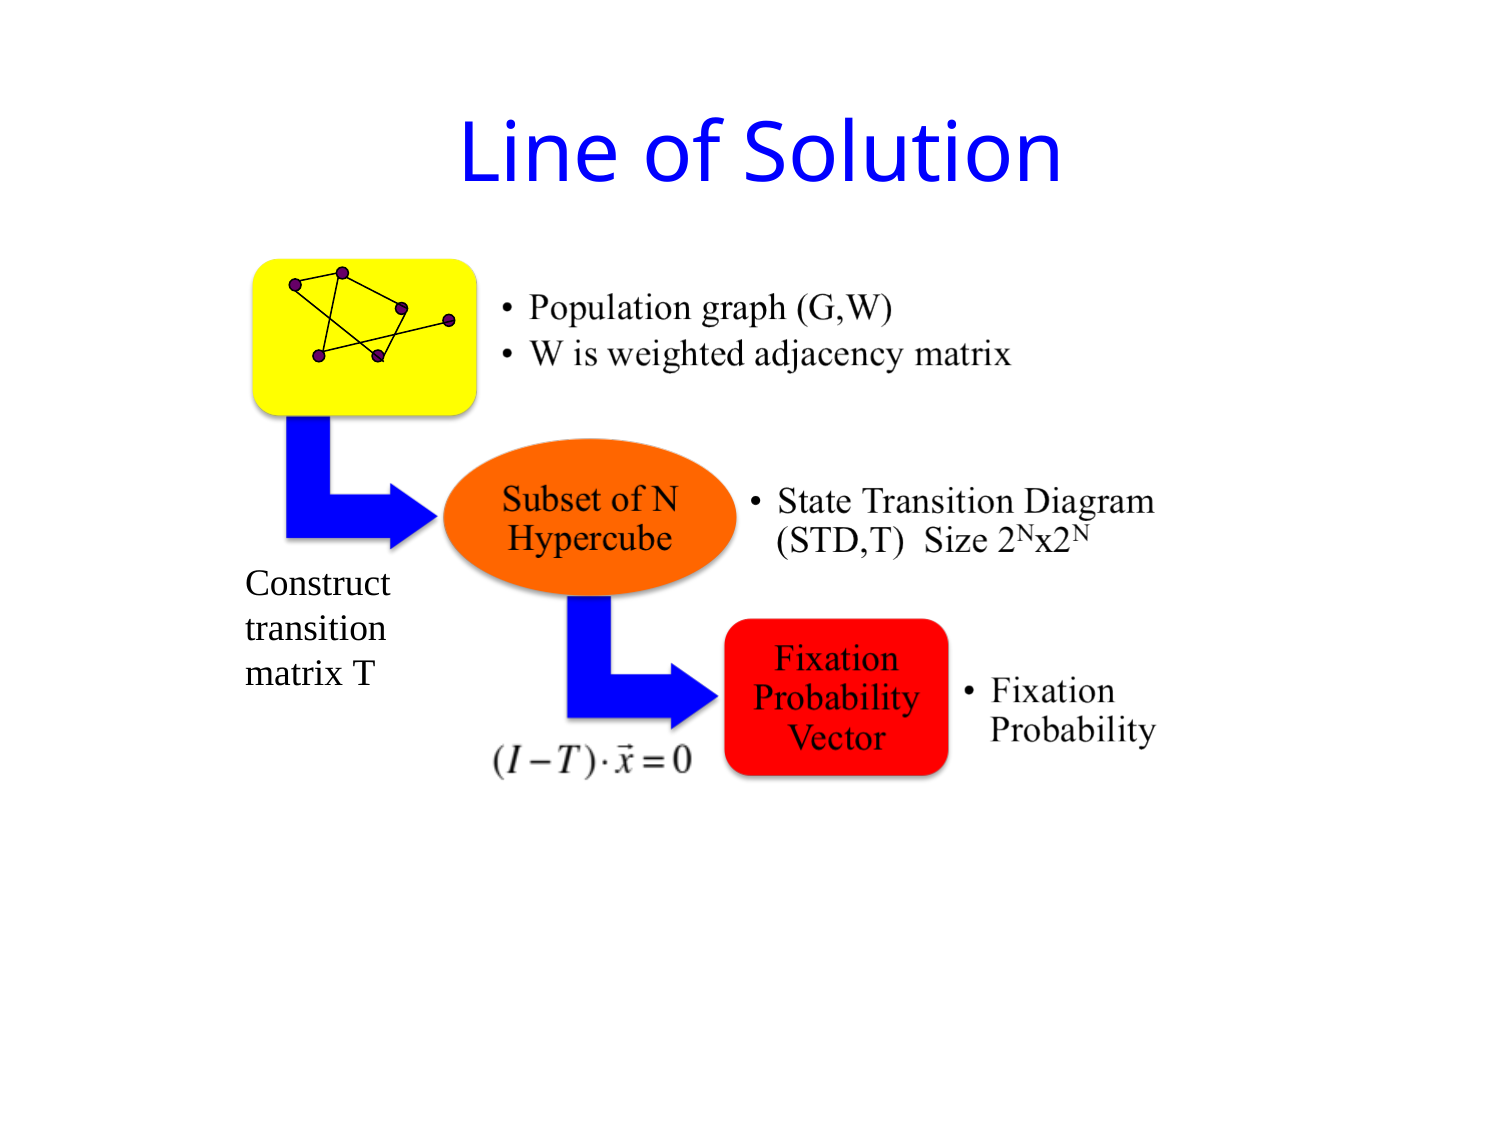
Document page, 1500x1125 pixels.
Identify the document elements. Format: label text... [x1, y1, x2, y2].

text_box [289, 278, 302, 291]
text_box [372, 354, 381, 362]
text_box [444, 322, 455, 327]
title Line of Solution [123, 54, 1399, 243]
text_box Construct transition matrix T [230, 550, 443, 702]
chart [490, 739, 695, 784]
text_box [373, 350, 384, 359]
text_box [336, 267, 349, 279]
text_box [442, 314, 455, 321]
picture [246, 228, 1251, 897]
text_box [312, 350, 325, 362]
text_box [395, 305, 408, 315]
text_box [399, 302, 408, 307]
